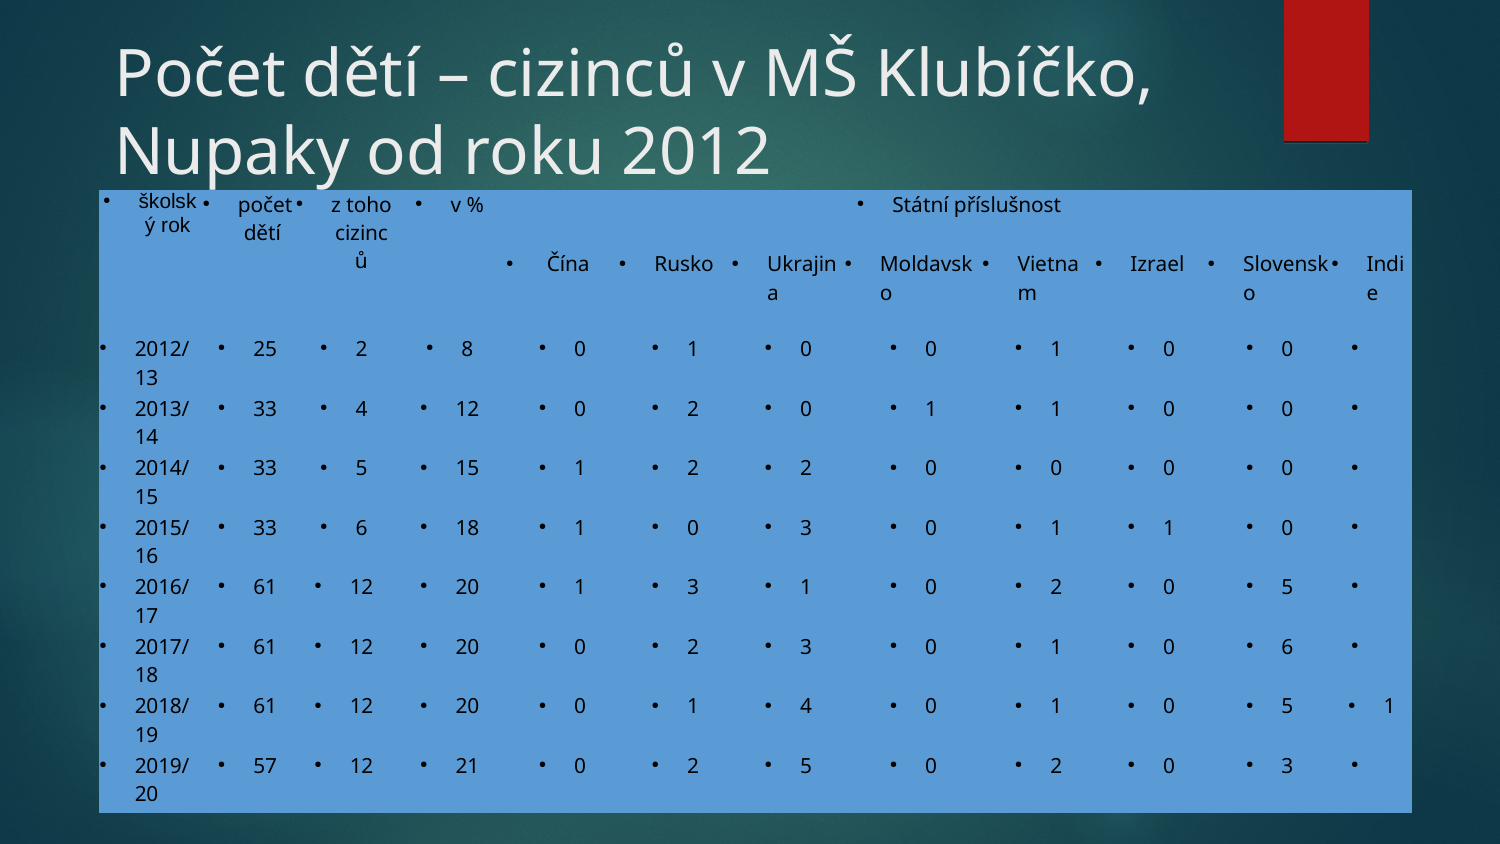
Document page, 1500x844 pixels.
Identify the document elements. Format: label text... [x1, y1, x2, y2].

table_cell 1 [982, 692, 1095, 751]
table_cell 1 [506, 454, 619, 513]
table_cell 61 [200, 692, 294, 751]
table_cell 0 [506, 632, 619, 692]
table_cell 0 [1208, 513, 1331, 573]
table_cell 2017/18 [99, 632, 200, 692]
table_header Státní příslušnost [506, 190, 1412, 250]
table_cell 18 [393, 513, 506, 573]
table_cell 1 [982, 513, 1095, 573]
table_cell 0 [845, 454, 982, 513]
table_cell 2018/19 [99, 692, 200, 751]
table_cell 0 [1095, 454, 1208, 513]
table_cell 3 [619, 573, 732, 632]
table_cell 5 [732, 751, 845, 813]
table_cell 2014/15 [99, 454, 200, 513]
table_header v % [393, 190, 506, 335]
table_cell 12 [393, 394, 506, 454]
table_cell 2016/17 [99, 573, 200, 632]
table_cell Moldavsko [845, 250, 982, 335]
table_cell [1331, 632, 1412, 692]
table_cell 12 [294, 692, 393, 751]
table_cell 0 [845, 573, 982, 632]
table_cell 2 [619, 394, 732, 454]
table_cell [1331, 394, 1412, 454]
table_cell 20 [393, 573, 506, 632]
table_cell 12 [294, 751, 393, 813]
table_cell 2 [619, 751, 732, 813]
table_cell Rusko [619, 250, 732, 335]
table_cell 0 [982, 454, 1095, 513]
table_cell 3 [732, 632, 845, 692]
table_cell 2 [619, 632, 732, 692]
table_cell 0 [1208, 394, 1331, 454]
table_cell 2 [982, 573, 1095, 632]
table_cell 57 [200, 751, 294, 813]
table_cell 2 [619, 454, 732, 513]
table_cell Izrael [1095, 250, 1208, 335]
table_cell 6 [294, 513, 393, 573]
table_header počet dětí [200, 190, 294, 335]
table_cell 1 [982, 394, 1095, 454]
table_cell 0 [1095, 394, 1208, 454]
table_cell 2015/16 [99, 513, 200, 573]
table_cell 0 [1095, 692, 1208, 751]
table_cell 1 [732, 573, 845, 632]
table_cell 4 [732, 692, 845, 751]
table_cell 0 [506, 751, 619, 813]
table_cell 2 [982, 751, 1095, 813]
table_cell 5 [1208, 692, 1331, 751]
table_cell 6 [1208, 632, 1331, 692]
table_cell [1331, 751, 1412, 813]
table_cell 3 [1208, 751, 1331, 813]
table_cell 21 [393, 751, 506, 813]
table_cell 0 [732, 335, 845, 394]
table_cell 0 [1095, 751, 1208, 813]
table_cell Indie [1331, 250, 1412, 335]
table_cell 0 [1208, 335, 1331, 394]
table_cell 25 [200, 335, 294, 394]
table_cell 1 [1331, 692, 1412, 751]
table_cell 0 [845, 751, 982, 813]
table_cell [1331, 573, 1412, 632]
table_cell 0 [845, 632, 982, 692]
table_cell Čína [506, 250, 619, 335]
table_cell 1 [506, 513, 619, 573]
table_cell 0 [1208, 454, 1331, 513]
table_cell 0 [506, 692, 619, 751]
table_cell 5 [1208, 573, 1331, 632]
table_cell 0 [506, 335, 619, 394]
table_cell 33 [200, 454, 294, 513]
table_cell 20 [393, 692, 506, 751]
table_cell 20 [393, 632, 506, 692]
title Počet dětí – cizinců v MŠ Klubíčko, Nupaky od roku 2012 [99, 23, 1237, 190]
table_cell 1 [506, 573, 619, 632]
table_cell 8 [393, 335, 506, 394]
table_cell 0 [732, 394, 845, 454]
table_cell 61 [200, 632, 294, 692]
table_cell 0 [845, 692, 982, 751]
table_cell 1 [619, 335, 732, 394]
table_cell 33 [200, 513, 294, 573]
table_cell 2013/14 [99, 394, 200, 454]
table_cell 0 [1095, 573, 1208, 632]
table_header z toho cizinců [294, 190, 393, 335]
table_cell Vietnam [982, 250, 1095, 335]
table_cell 0 [1095, 632, 1208, 692]
table_cell 1 [982, 632, 1095, 692]
table_cell 1 [619, 692, 732, 751]
table_cell Slovensko [1208, 250, 1331, 335]
table_cell 33 [200, 394, 294, 454]
table_cell 0 [619, 513, 732, 573]
table_cell 1 [1095, 513, 1208, 573]
table_cell 1 [845, 394, 982, 454]
table_cell 5 [294, 454, 393, 513]
table_cell 15 [393, 454, 506, 513]
table_header školský rok [99, 190, 200, 335]
table_cell [1331, 513, 1412, 573]
table_cell 4 [294, 394, 393, 454]
table_cell 2 [294, 335, 393, 394]
table_cell 2012/13 [99, 335, 200, 394]
table_cell 12 [294, 573, 393, 632]
table_cell [1331, 335, 1412, 394]
table_cell Ukrajina [732, 250, 845, 335]
table_cell 0 [845, 335, 982, 394]
table_cell 2 [732, 454, 845, 513]
table_cell 0 [845, 513, 982, 573]
table_cell 12 [294, 632, 393, 692]
table_cell 0 [1095, 335, 1208, 394]
table_cell 0 [506, 394, 619, 454]
table_cell 61 [200, 573, 294, 632]
table_cell 3 [732, 513, 845, 573]
table_cell 2019/20 [99, 751, 200, 813]
table_cell 1 [982, 335, 1095, 394]
table_cell [1331, 454, 1412, 513]
